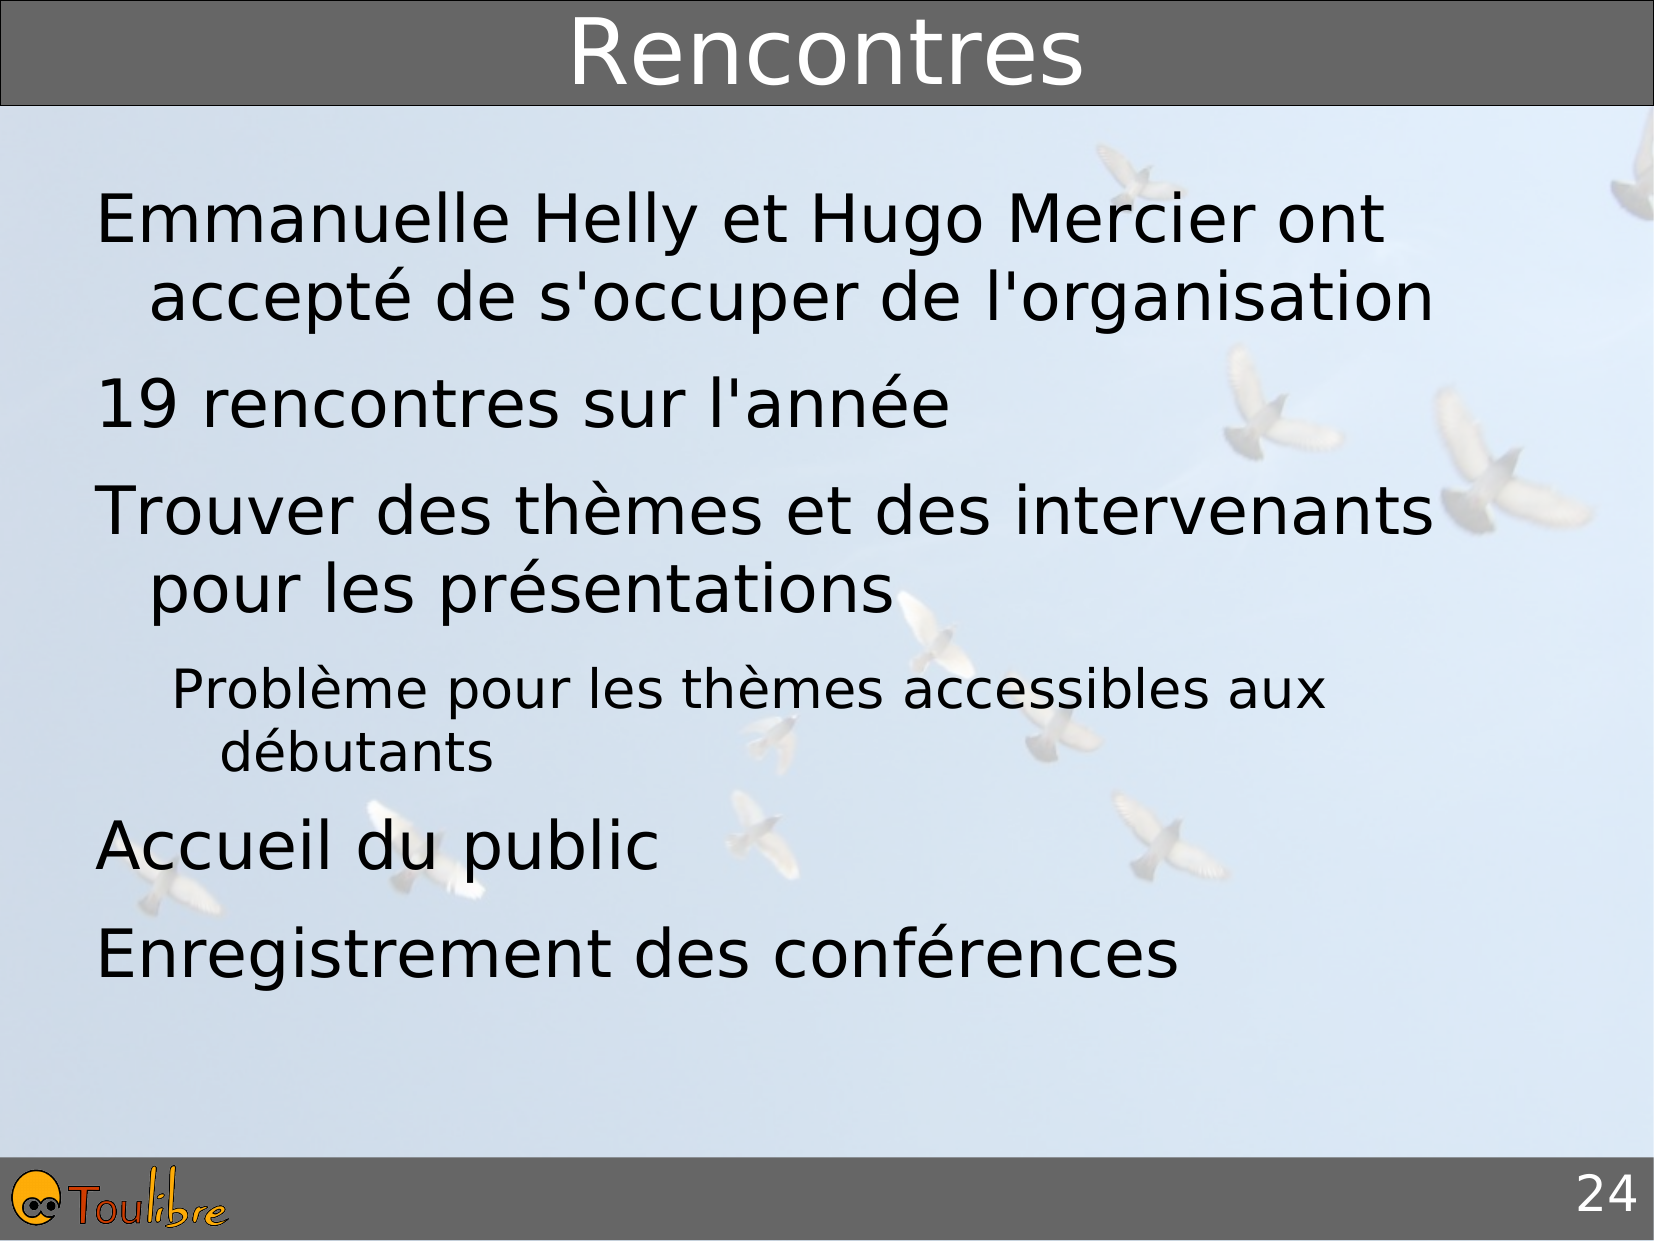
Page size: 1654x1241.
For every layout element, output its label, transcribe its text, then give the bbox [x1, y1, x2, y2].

title Rencontres [0, 0, 1654, 107]
list Emmanuelle Helly et Hugo Mercier ont accepté de s'occuper de l'organisation 19 rencontres sur l'année Trouver des thèmes et des intervenants pour les présentations Problème pour les thèmes accessibles aux débutants Accueil du public Enregistrement des conférences [77, 180, 1566, 1041]
picture [11, 1165, 229, 1228]
